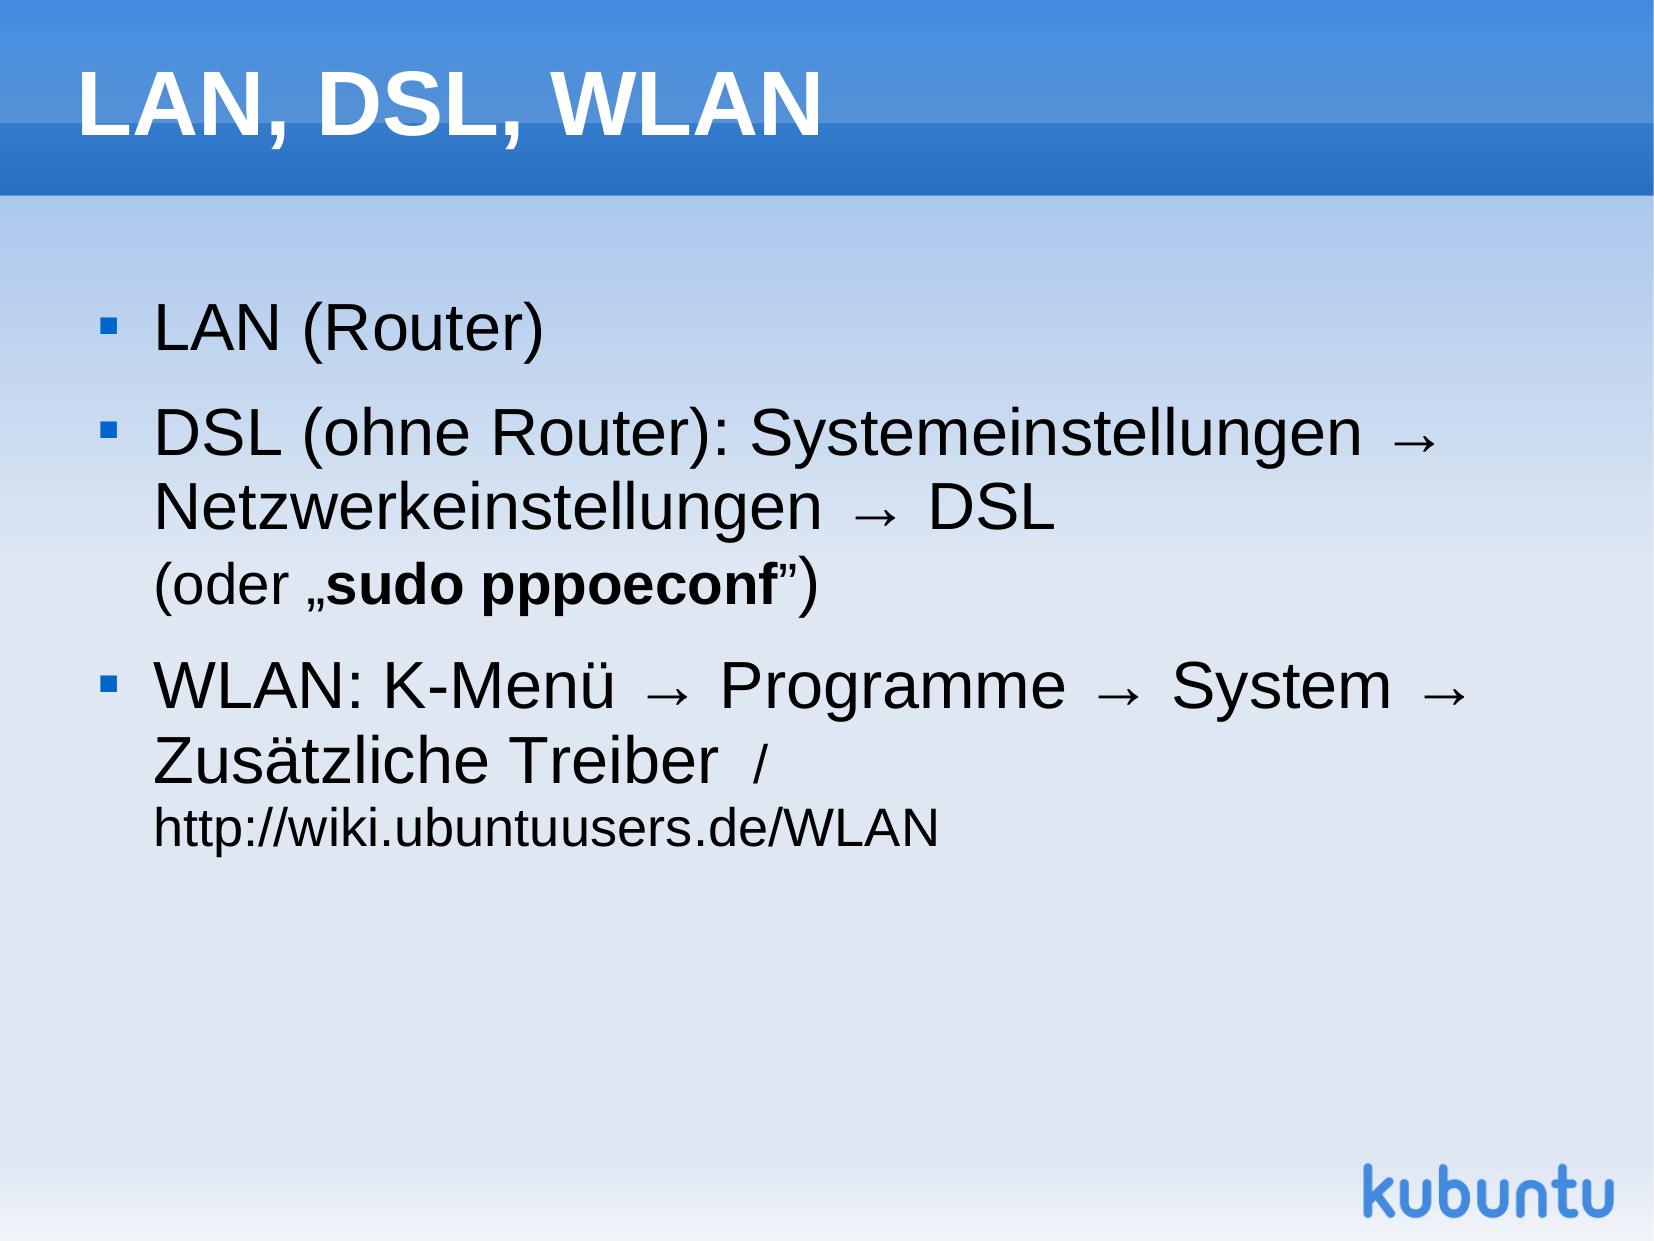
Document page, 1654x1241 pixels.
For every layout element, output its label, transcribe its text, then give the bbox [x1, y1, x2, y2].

title LAN, DSL, WLAN [76, 0, 1565, 208]
picture [0, 0, 1654, 1241]
list LAN (Router) DSL (ohne Router): Systemeinstellungen → Netzwerkeinstellungen → DSL (oder „sudo pppoeconf”) WLAN: K-Menü → Programme → System → Zusätzliche Treiber / http://wiki.ubuntuusers.de/WLAN [82, 290, 1571, 1094]
